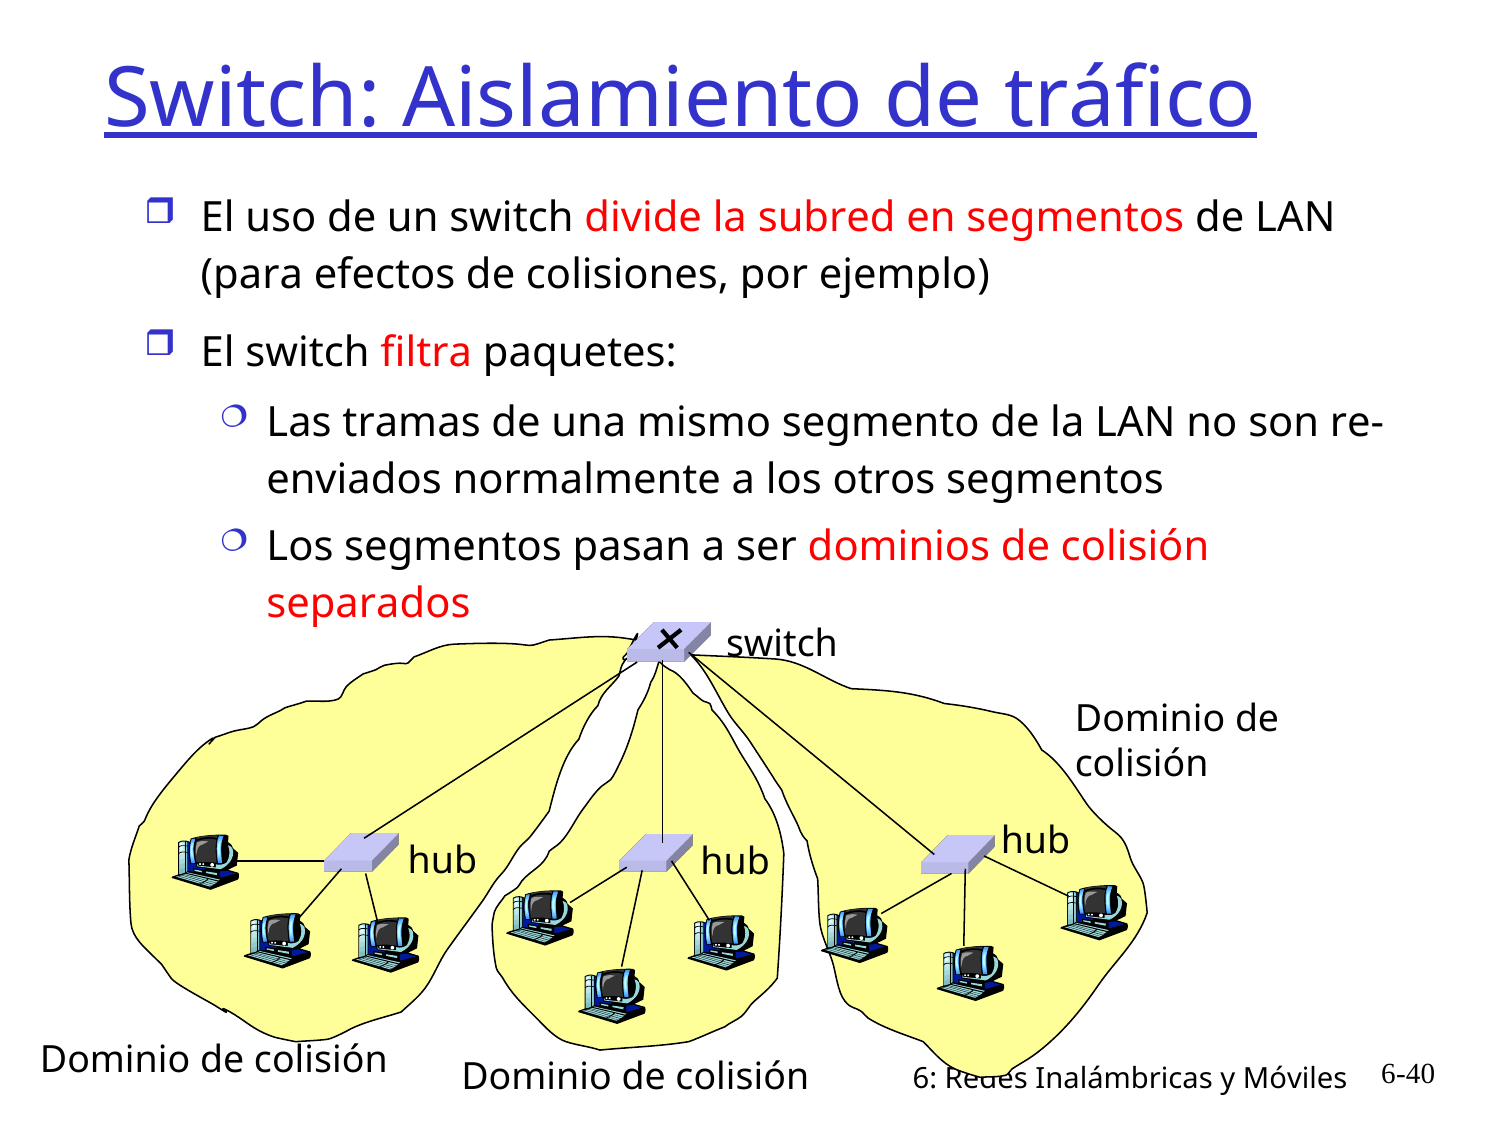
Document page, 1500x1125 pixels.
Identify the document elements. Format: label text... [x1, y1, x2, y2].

title Switch: Aislamiento de tráfico [89, 0, 1365, 188]
text_box hub [1053, 835, 1065, 851]
picture [687, 914, 756, 971]
picture [171, 834, 241, 890]
text_box switch [711, 611, 854, 672]
picture [936, 945, 1006, 1002]
text_box [128, 622, 783, 1044]
picture [506, 889, 575, 946]
text_box [695, 655, 711, 668]
text_box hub [986, 808, 1086, 870]
picture [578, 968, 647, 1024]
picture [1060, 884, 1129, 941]
picture [243, 912, 312, 969]
text_box hub [392, 828, 497, 889]
text_box [692, 657, 1148, 1078]
text_box hub [685, 829, 785, 890]
list El uso de un switch divide la subred en segmentos de LAN (para efectos de colisiones, por ejemplo) El switch filtra paquetes: Las tramas de una mismo segmento de la LAN no son re-enviados normalmente a los otros segmentos Los segmentos pasan a ser dominios de colisión separados [129, 178, 1423, 577]
text_box Dominio de colisión [1060, 686, 1305, 838]
text_box Dominio de colisión [446, 1044, 825, 1105]
picture [351, 916, 421, 973]
picture [820, 907, 890, 964]
text_box Dominio de colisión [25, 1027, 404, 1089]
